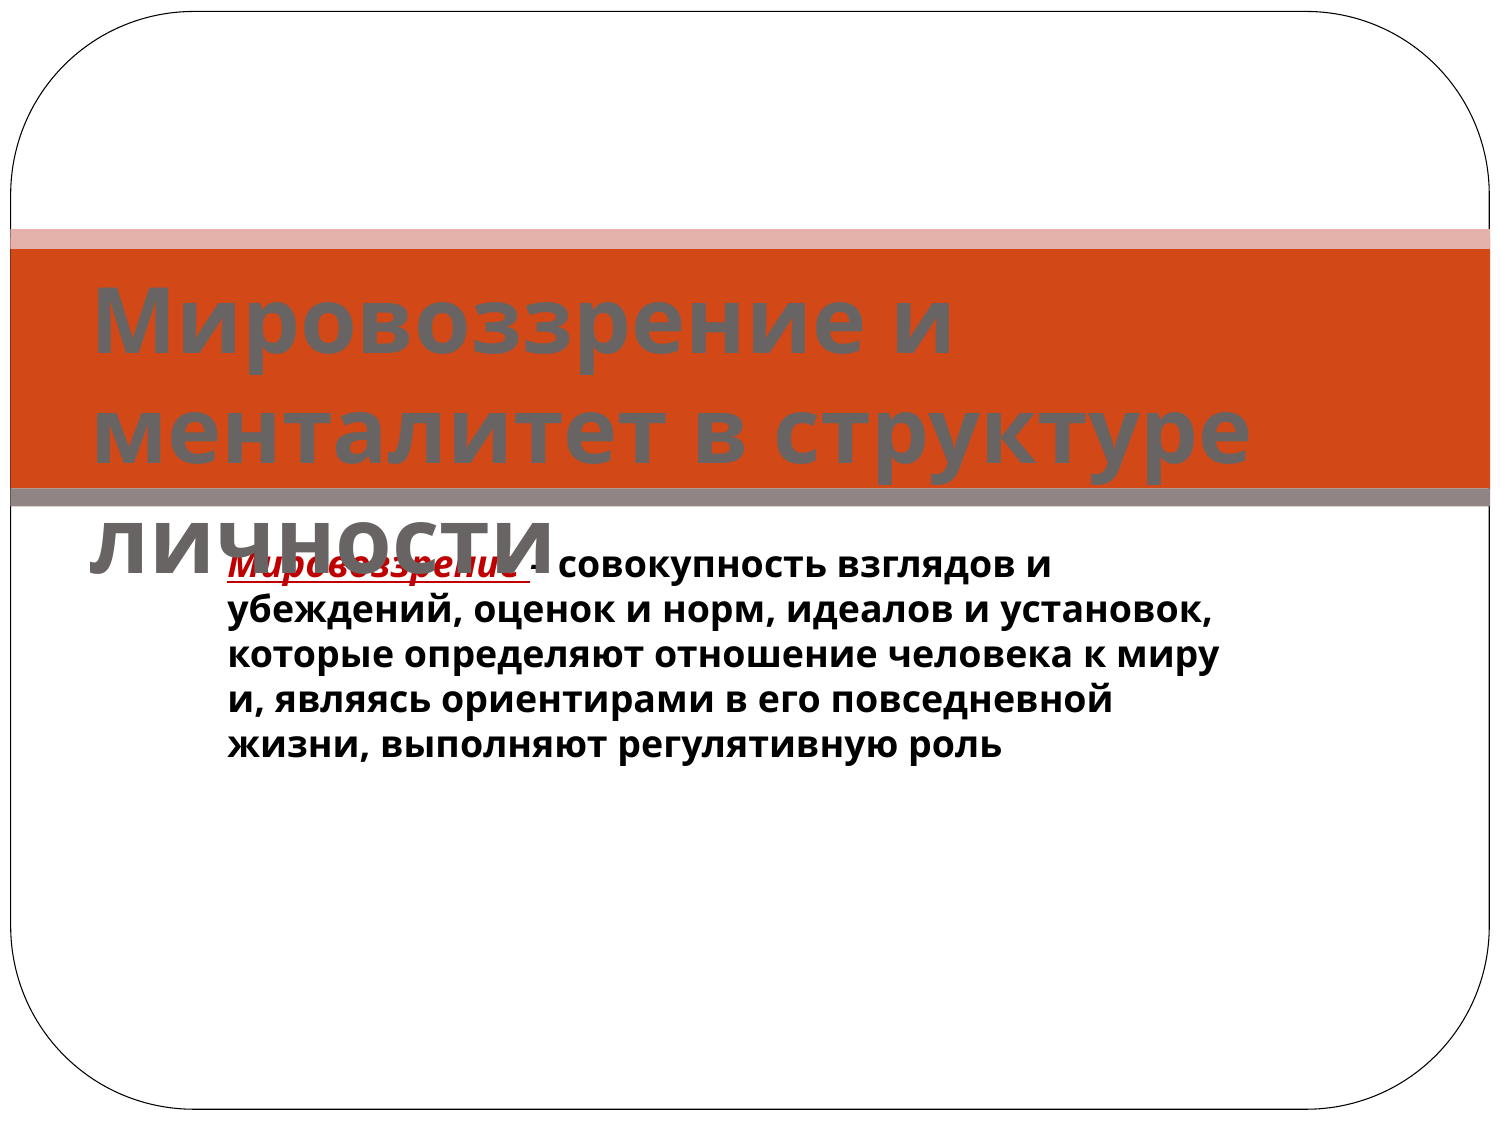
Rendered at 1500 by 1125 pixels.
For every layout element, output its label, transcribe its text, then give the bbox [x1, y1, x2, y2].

title Мировоззрение и менталитет в структуре личности [75, 247, 1425, 489]
text_box Мировоззрение – совокупность взглядов и убеждений, оценок и норм, идеалов и установок, которые определяют отношение человека к миру и, являясь ориентирами в его повседневной жизни, выполняют регулятивную роль [212, 525, 1263, 773]
text_box Мировоззрение – совокупность взглядов и убеждений, оценок и норм, идеалов и установок, которые определяют отношение человека к миру и, являясь ориентирами в его повседневной жизни, выполняют регулятивную роль [288, 525, 411, 581]
